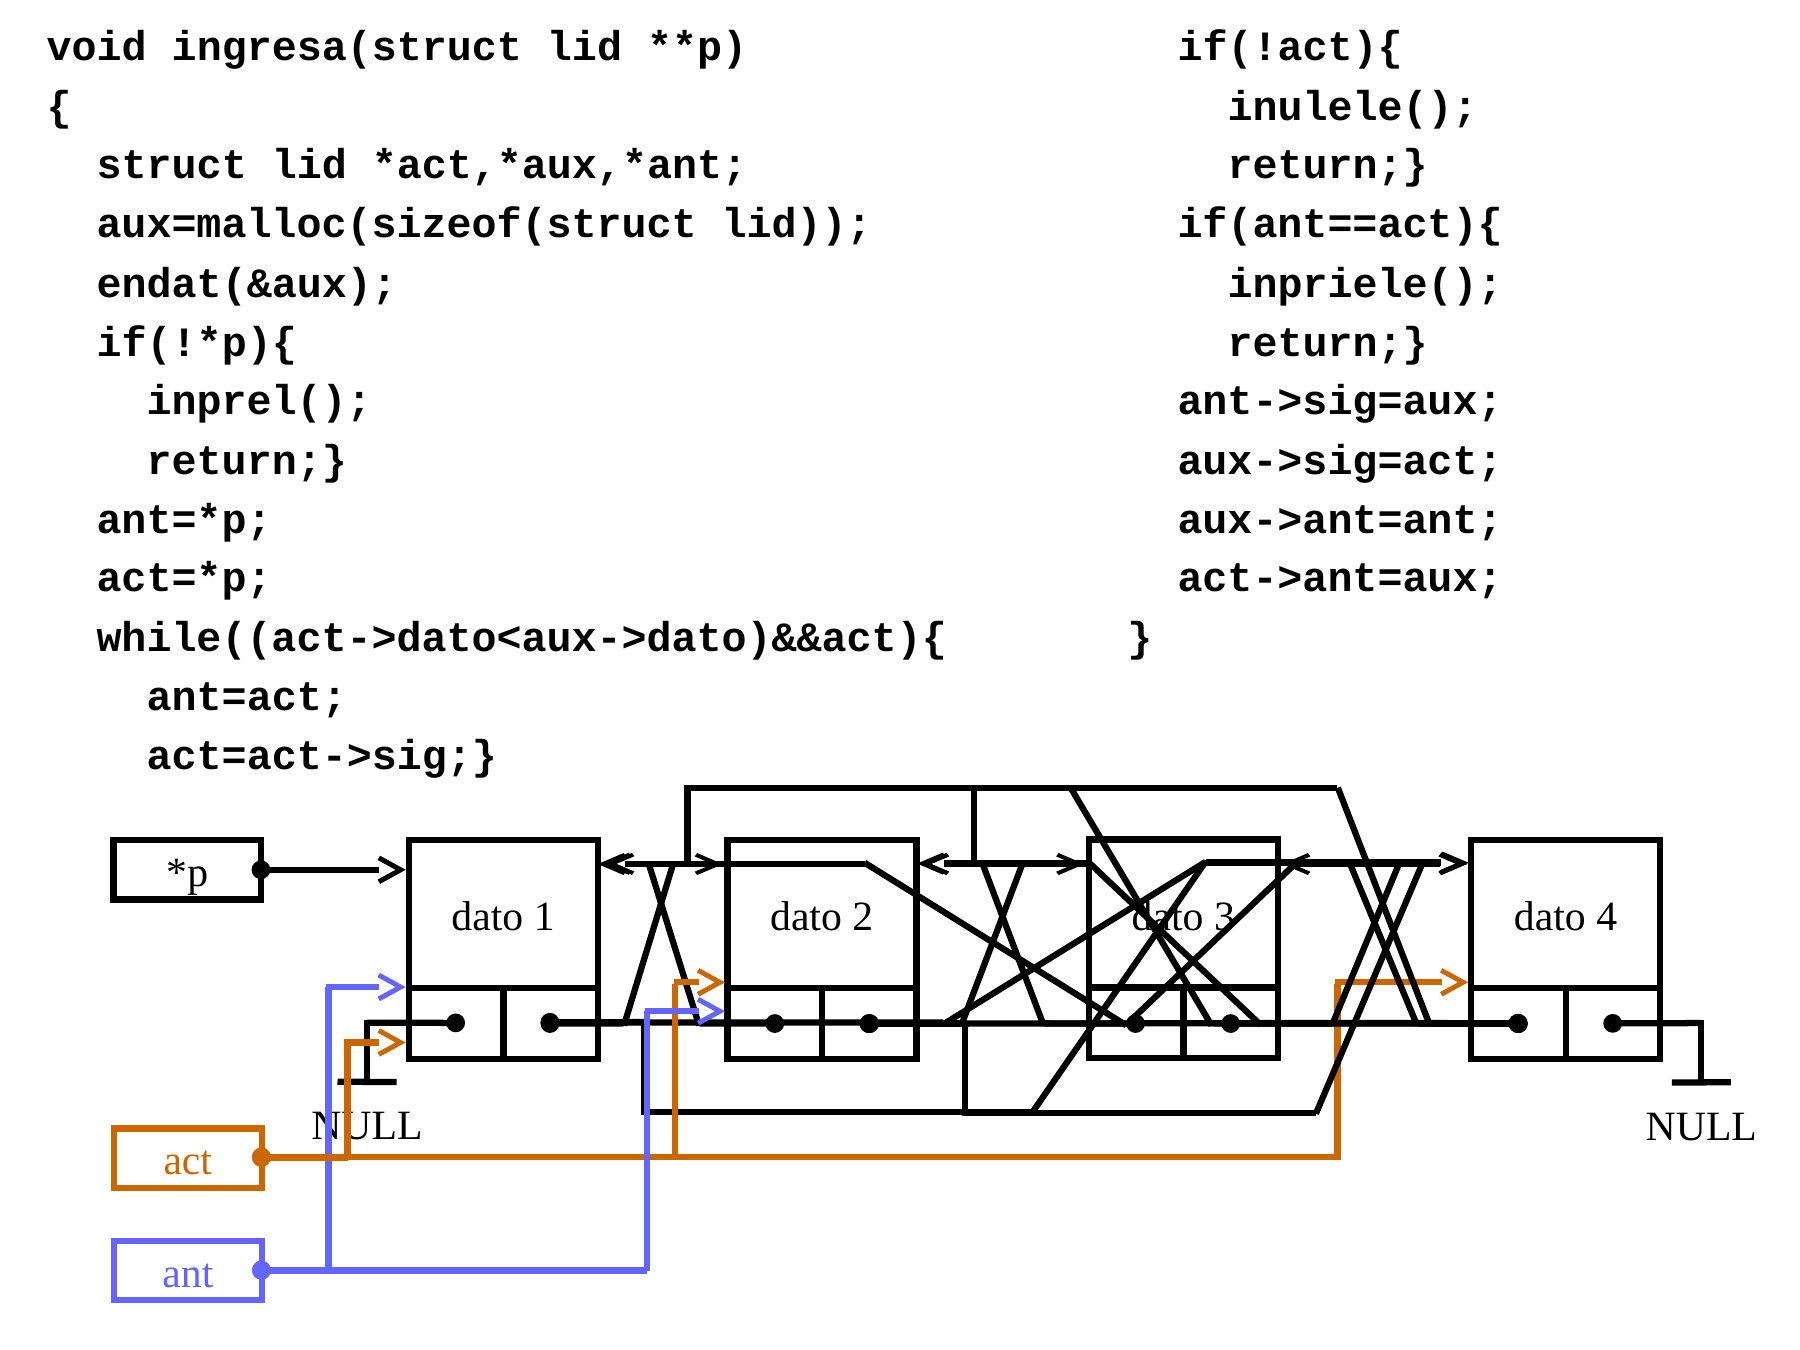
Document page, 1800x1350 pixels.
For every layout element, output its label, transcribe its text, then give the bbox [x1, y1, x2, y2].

text_box dato 4 [1474, 843, 1657, 985]
text_box ant=act; [31, 661, 362, 720]
text_box dato 1 [412, 843, 595, 985]
text_box act=act->sig;} [31, 720, 512, 786]
text_box while((act->dato<aux->dato)&&act){ [31, 602, 962, 668]
text_box dato 2 [731, 843, 913, 985]
text_box } [1112, 602, 1168, 668]
text_box if(!*p){ [31, 306, 312, 365]
text_box NULL [351, 1093, 427, 1153]
text_box struct lid *act,*aux,*ant; [31, 129, 762, 188]
text_box return;} [1112, 129, 1443, 188]
text_box ant=*p; [31, 483, 287, 542]
text_box NULL [332, 1093, 344, 1153]
text_box aux=malloc(sizeof(struct lid)); [31, 188, 887, 254]
text_box NULL [308, 1093, 325, 1153]
text_box endat(&aux); [31, 247, 412, 313]
text_box inulele(); [1112, 70, 1493, 136]
text_box ant->sig=aux; [1112, 365, 1518, 425]
text_box { [31, 70, 87, 129]
text_box dato 3 [1089, 839, 1278, 988]
text_box ant [113, 1241, 262, 1301]
text_box NULL [1642, 1093, 1761, 1154]
text_box if(!act){ [1112, 11, 1418, 70]
text_box *p [117, 843, 258, 896]
text_box return;} [31, 425, 362, 491]
text_box act->ant=aux; [1112, 542, 1518, 608]
text_box if(ant==act){ [1112, 188, 1518, 247]
text_box aux->sig=act; [1112, 425, 1518, 483]
text_box void ingresa(struct lid **p) [31, 11, 762, 77]
text_box act=*p; [31, 542, 287, 602]
text_box aux->ant=ant; [1112, 483, 1518, 542]
text_box act [113, 1128, 262, 1188]
text_box return;} [1112, 306, 1443, 365]
text_box inprel(); [31, 365, 387, 431]
text_box inpriele(); [1112, 247, 1518, 313]
